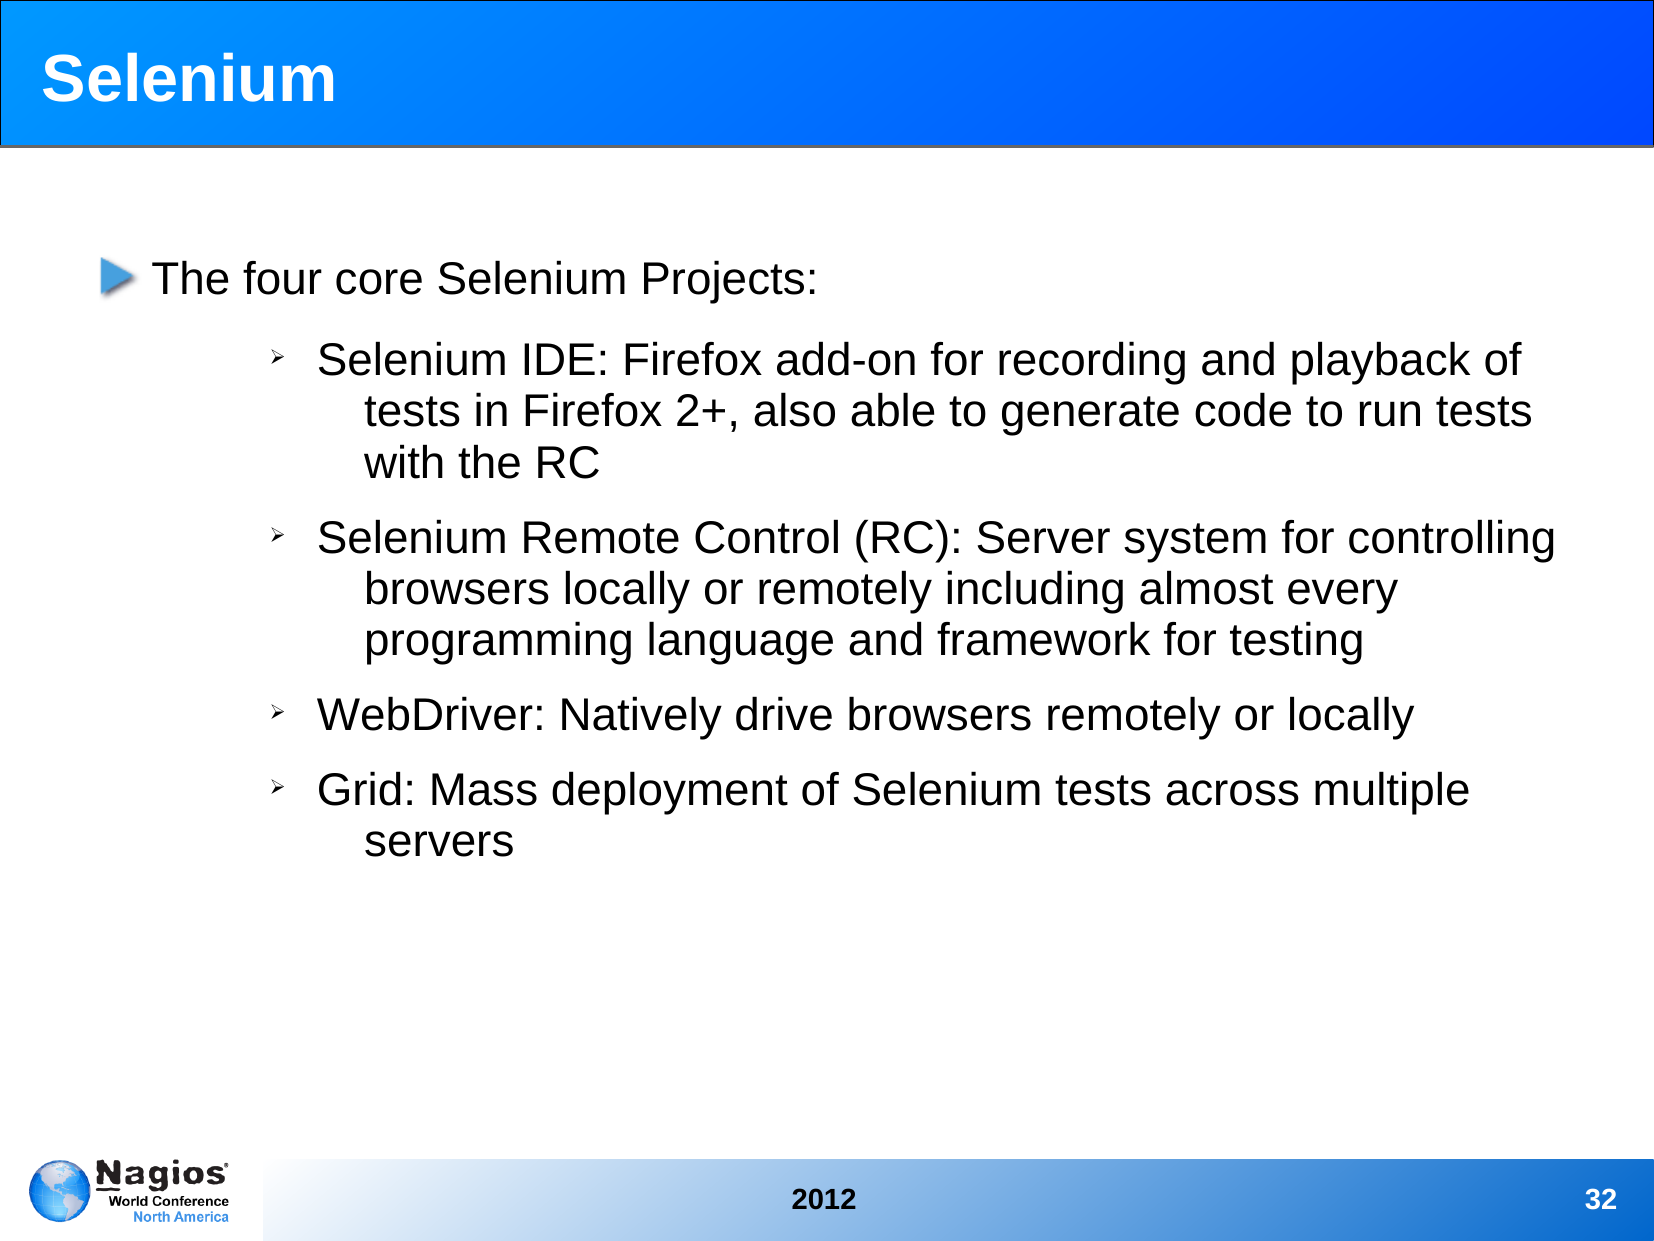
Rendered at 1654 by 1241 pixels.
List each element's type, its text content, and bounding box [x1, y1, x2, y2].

picture [29, 1159, 229, 1235]
title Selenium [41, 0, 1248, 211]
list The four core Selenium Projects: Selenium IDE: Firefox add-on for recording and playback of tests in Firefox 2+, also able to generate code to run tests with the RC Selenium Remote Control (RC): Server system for controlling browsers locally or remotely including almost every programming language and framework for testing WebDriver: Natively drive browsers remotely or locally Grid: Mass deployment of Selenium tests across multiple servers [80, 253, 1569, 1069]
